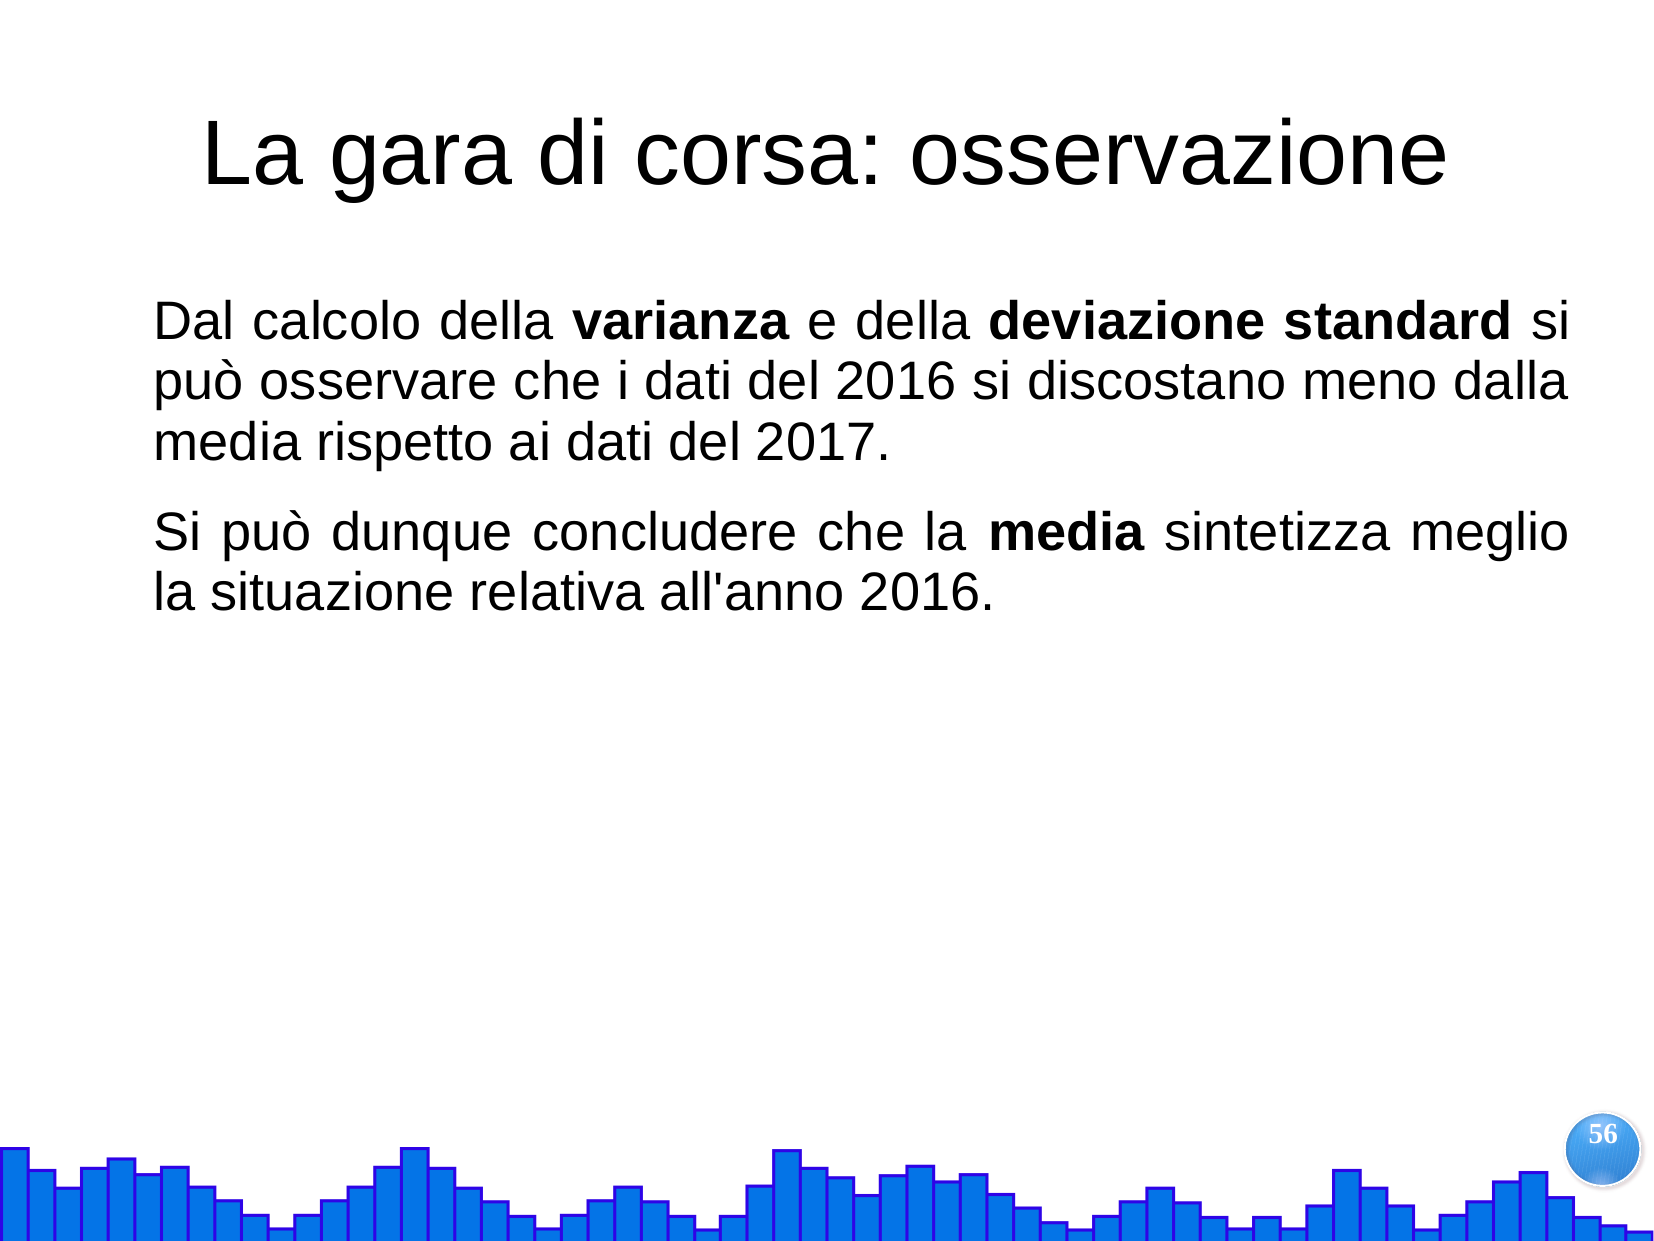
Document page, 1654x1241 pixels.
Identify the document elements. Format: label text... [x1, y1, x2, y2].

list Dal calcolo della varianza e della deviazione standard si può osservare che i dati del 2016 si discostano meno dalla media rispetto ai dati del 2017. Si può dunque concludere che la media sintetizza meglio la situazione relativa all'anno 2016. [82, 290, 1571, 1010]
title La gara di corsa: osservazione [82, 49, 1571, 257]
picture [0, 1147, 1654, 1241]
